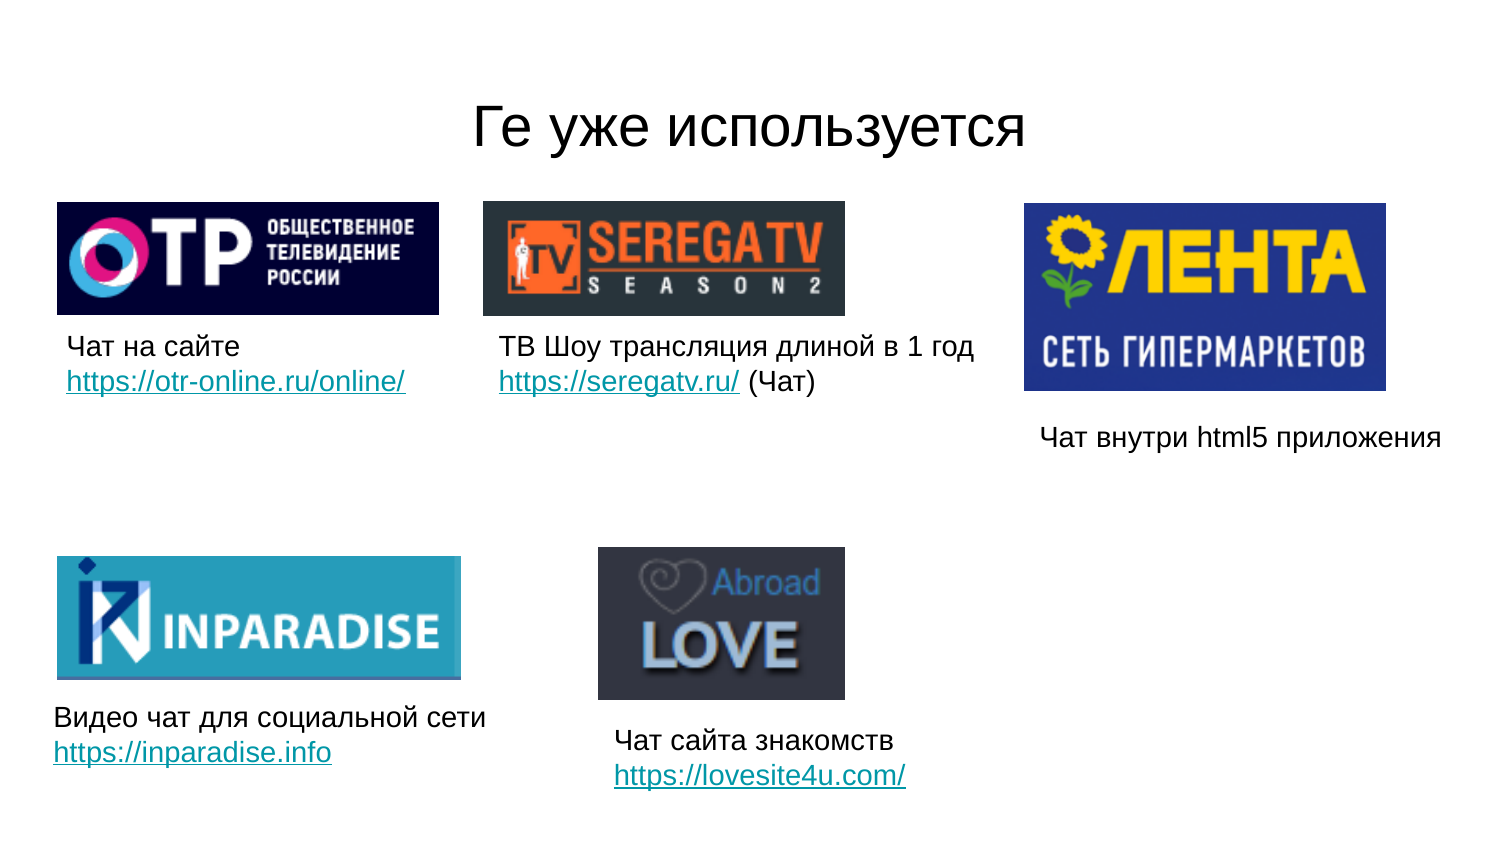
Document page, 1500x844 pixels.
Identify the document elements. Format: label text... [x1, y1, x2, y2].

picture [598, 547, 845, 700]
picture [483, 201, 845, 307]
text_box Чат сайта знакомств https://lovesite4u.com/ [598, 714, 1072, 798]
picture [57, 202, 439, 315]
picture [57, 556, 461, 676]
title Ге уже используется [51, 72, 1449, 167]
text_box Видео чат для социальной сети https://inparadise.info [38, 676, 548, 790]
text_box Чат внутри html5 приложения [1024, 393, 1467, 477]
picture [1024, 203, 1386, 391]
text_box Чат на сайте https://otr-online.ru/online/ [51, 314, 433, 409]
text_box ТВ Шоу трансляция длиной в 1 год https://seregatv.ru/ (Чат) [483, 307, 1011, 416]
